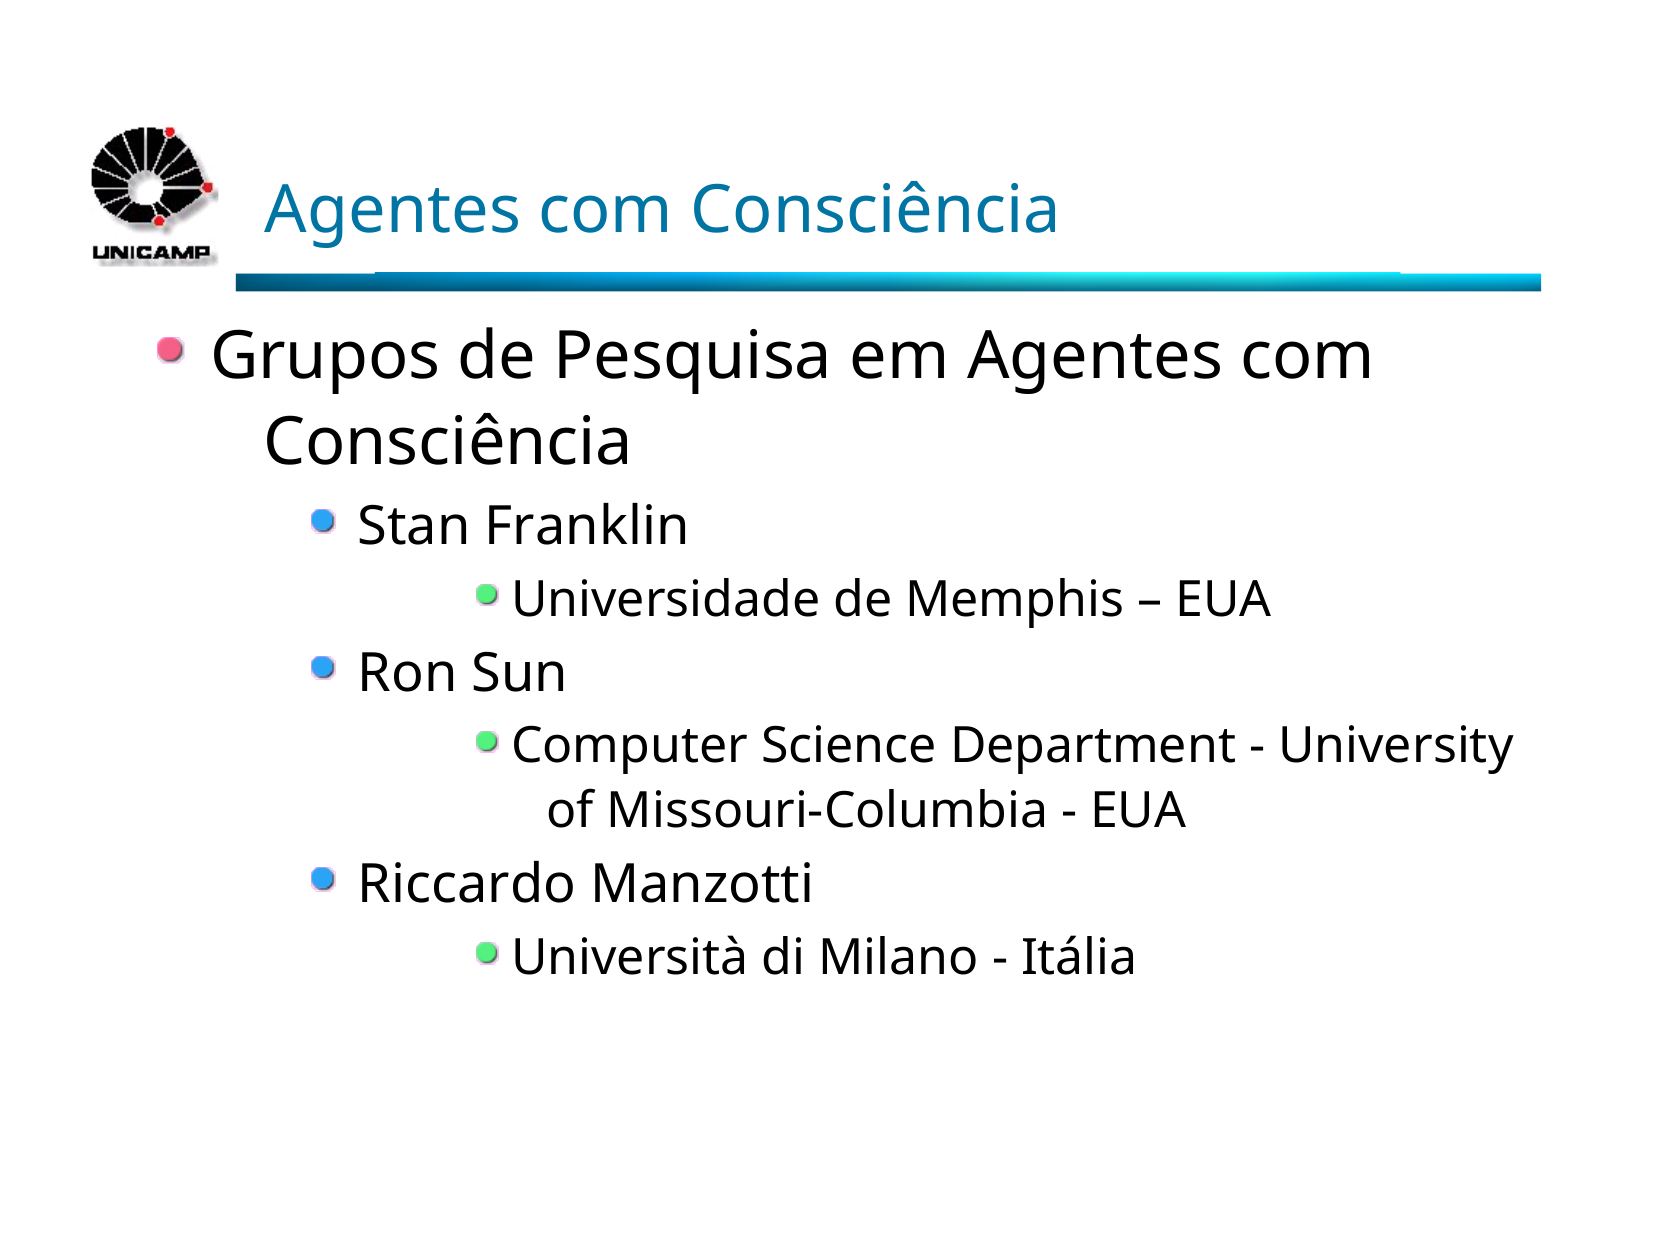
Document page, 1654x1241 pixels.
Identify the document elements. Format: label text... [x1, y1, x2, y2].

title Agentes com Consciência [264, 42, 1534, 250]
picture [125, 272, 1654, 295]
list Grupos de Pesquisa em Agentes com Consciência Stan Franklin Universidade de Memphis – EUA Ron Sun Computer Science Department - University of Missouri-Columbia - EUA Riccardo Manzotti Università di Milano - Itália [121, 309, 1534, 1182]
